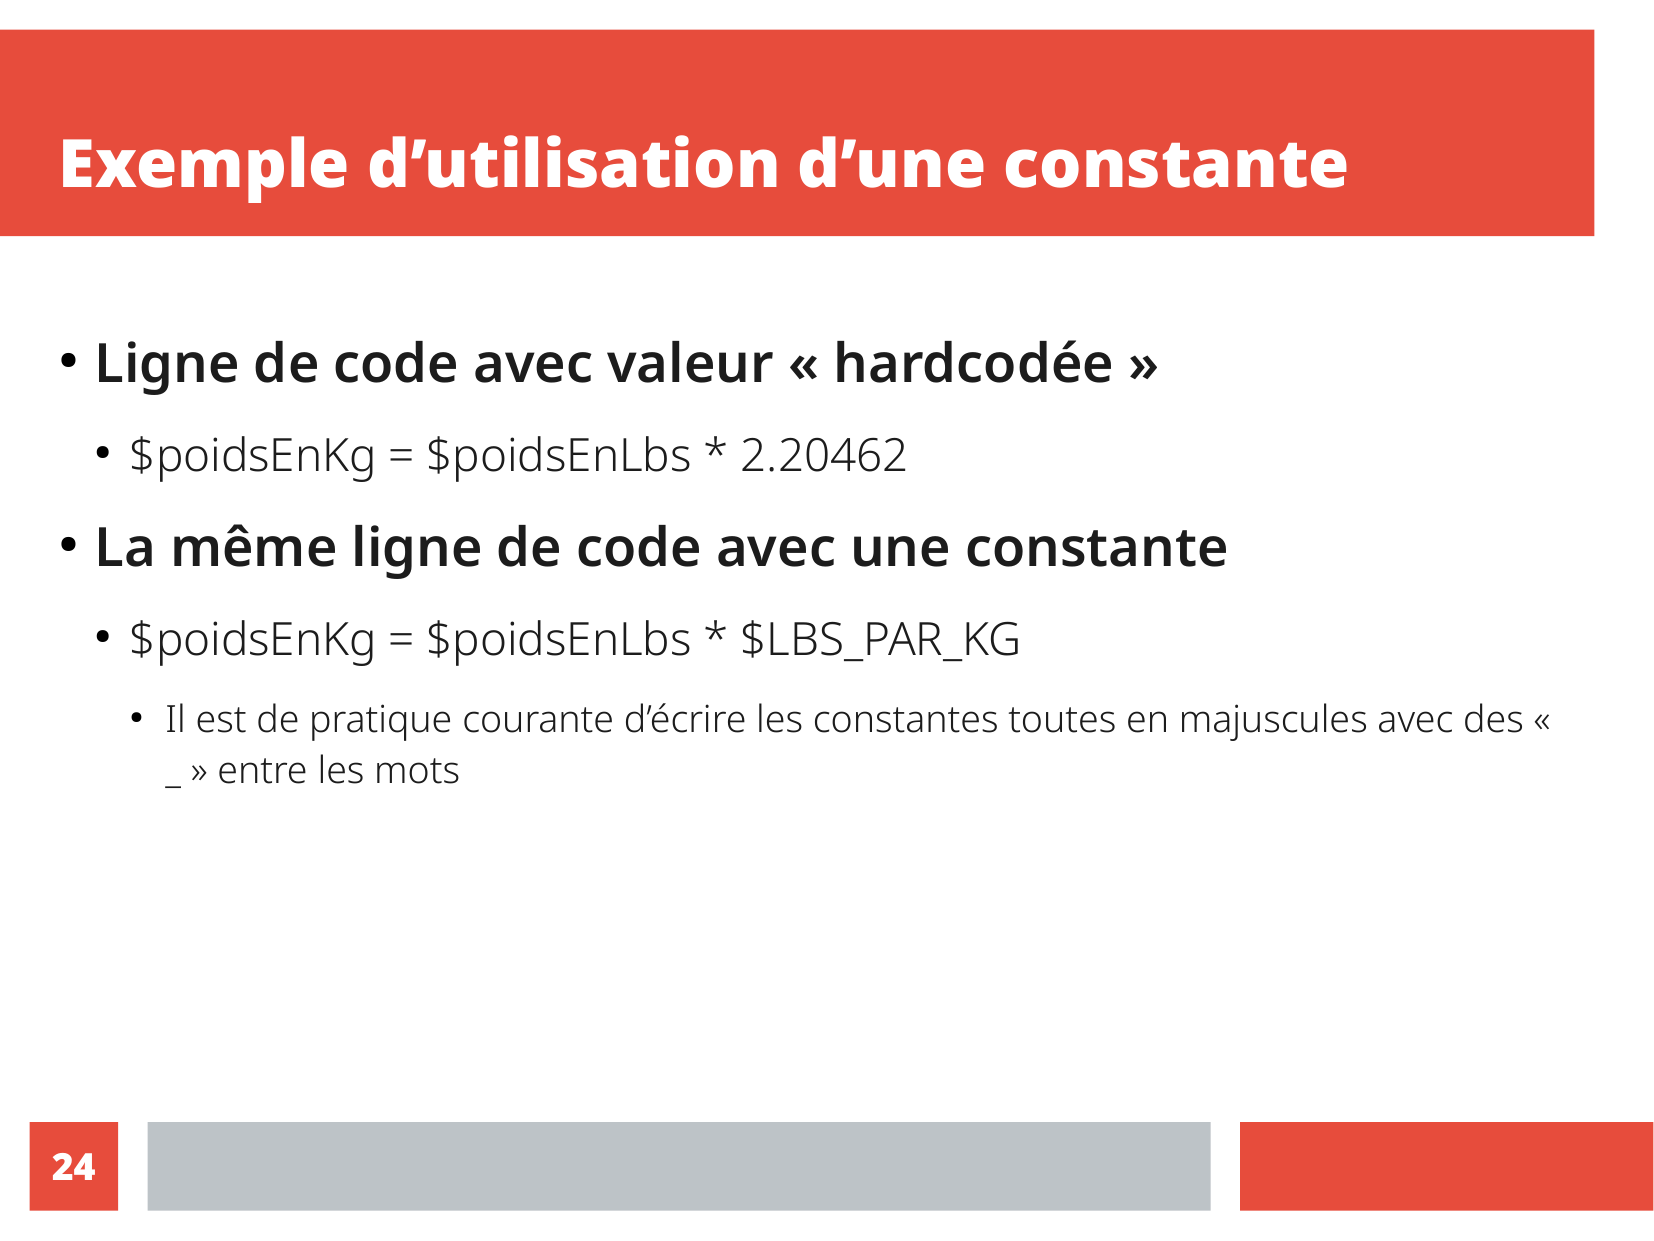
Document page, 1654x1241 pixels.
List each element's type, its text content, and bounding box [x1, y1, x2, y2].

list Ligne de code avec valeur « hardcodée » $poidsEnKg = $poidsEnLbs * 2.20462 La même ligne de code avec une constante $poidsEnKg = $poidsEnLbs * $LBS_PAR_KG Il est de pratique courante d’écrire les constantes toutes en majuscules avec des « _ » entre les mots [59, 324, 1565, 1093]
title Exemple d’utilisation d’une constante [59, 59, 1595, 207]
